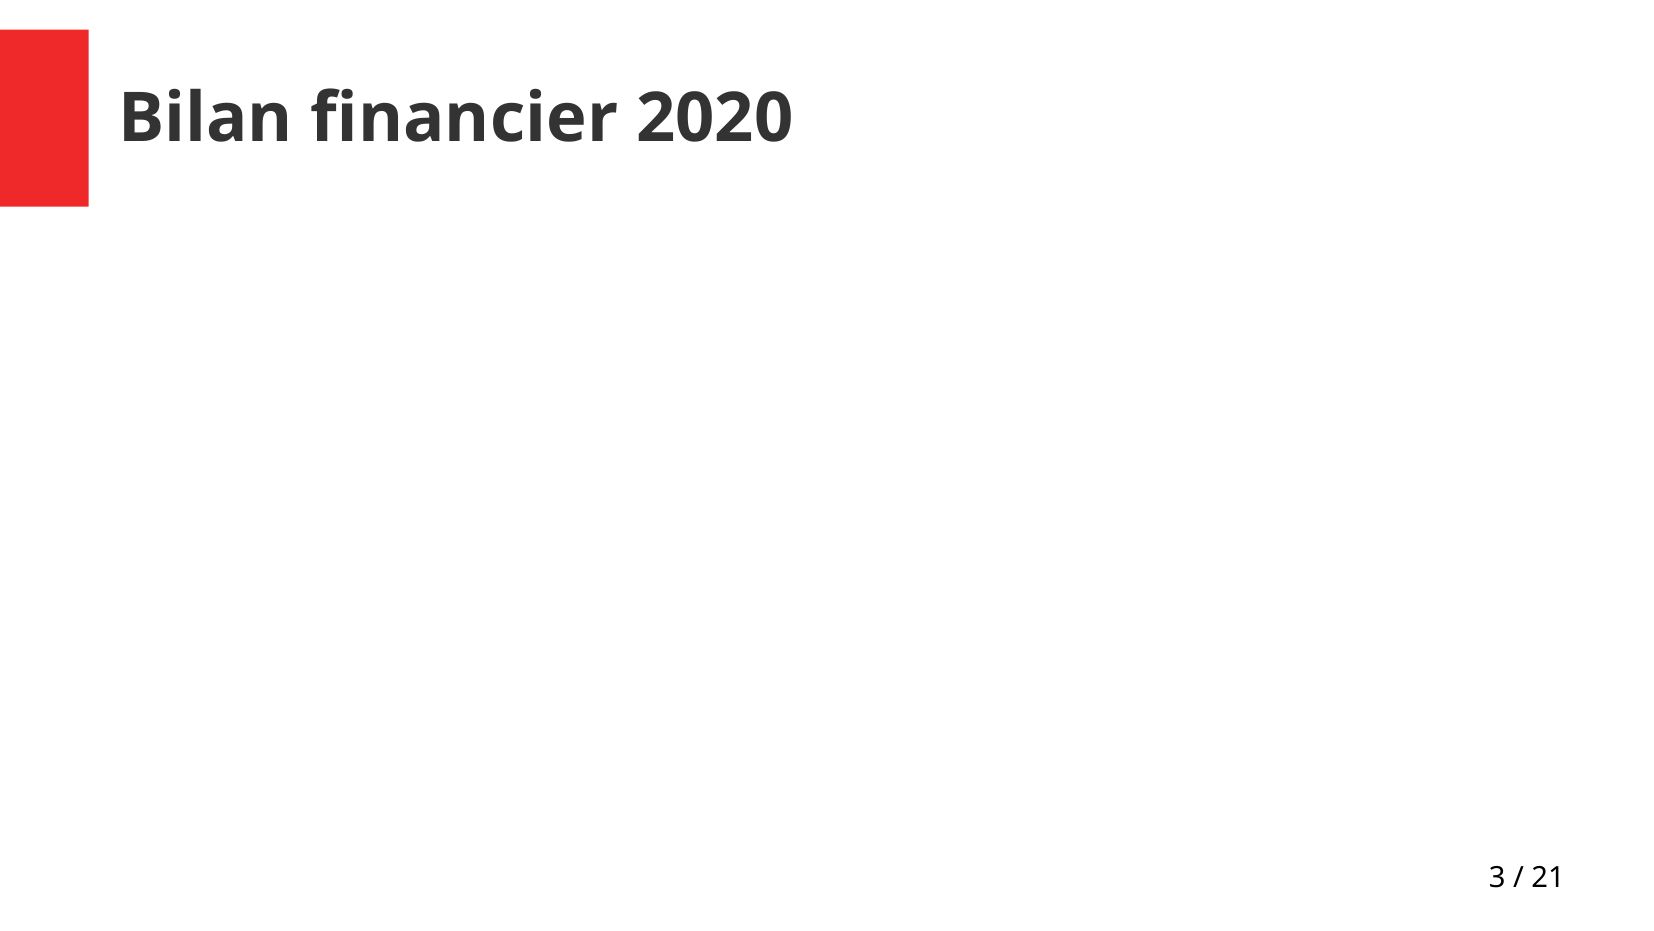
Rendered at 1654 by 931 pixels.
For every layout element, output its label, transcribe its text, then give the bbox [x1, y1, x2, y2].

title Bilan financier 2020 [118, 37, 1571, 193]
